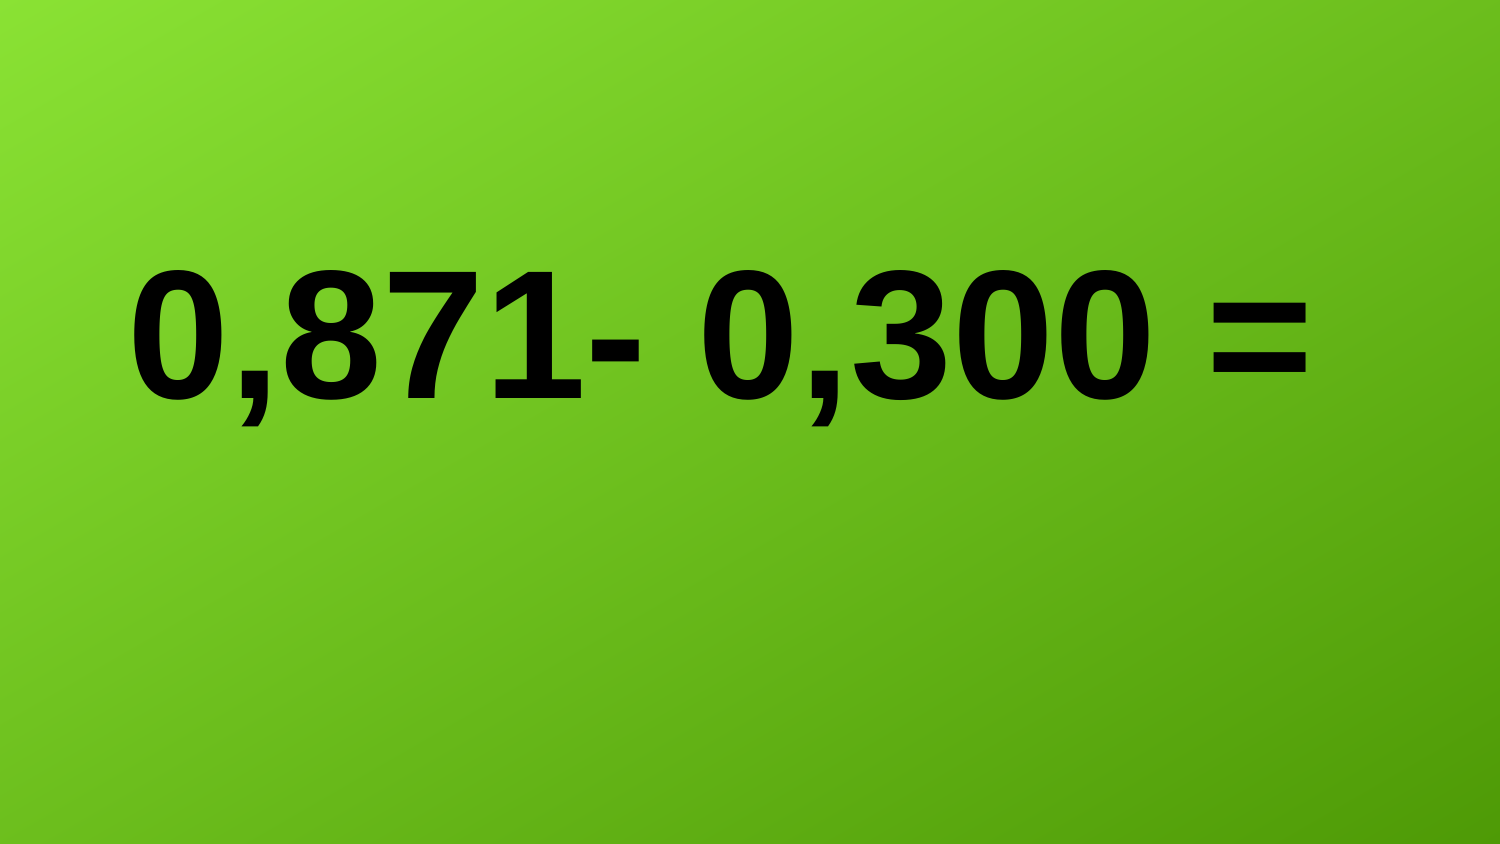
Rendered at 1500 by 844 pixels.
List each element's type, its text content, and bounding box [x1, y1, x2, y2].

title 0,871- 0,300 = [112, 259, 1388, 451]
